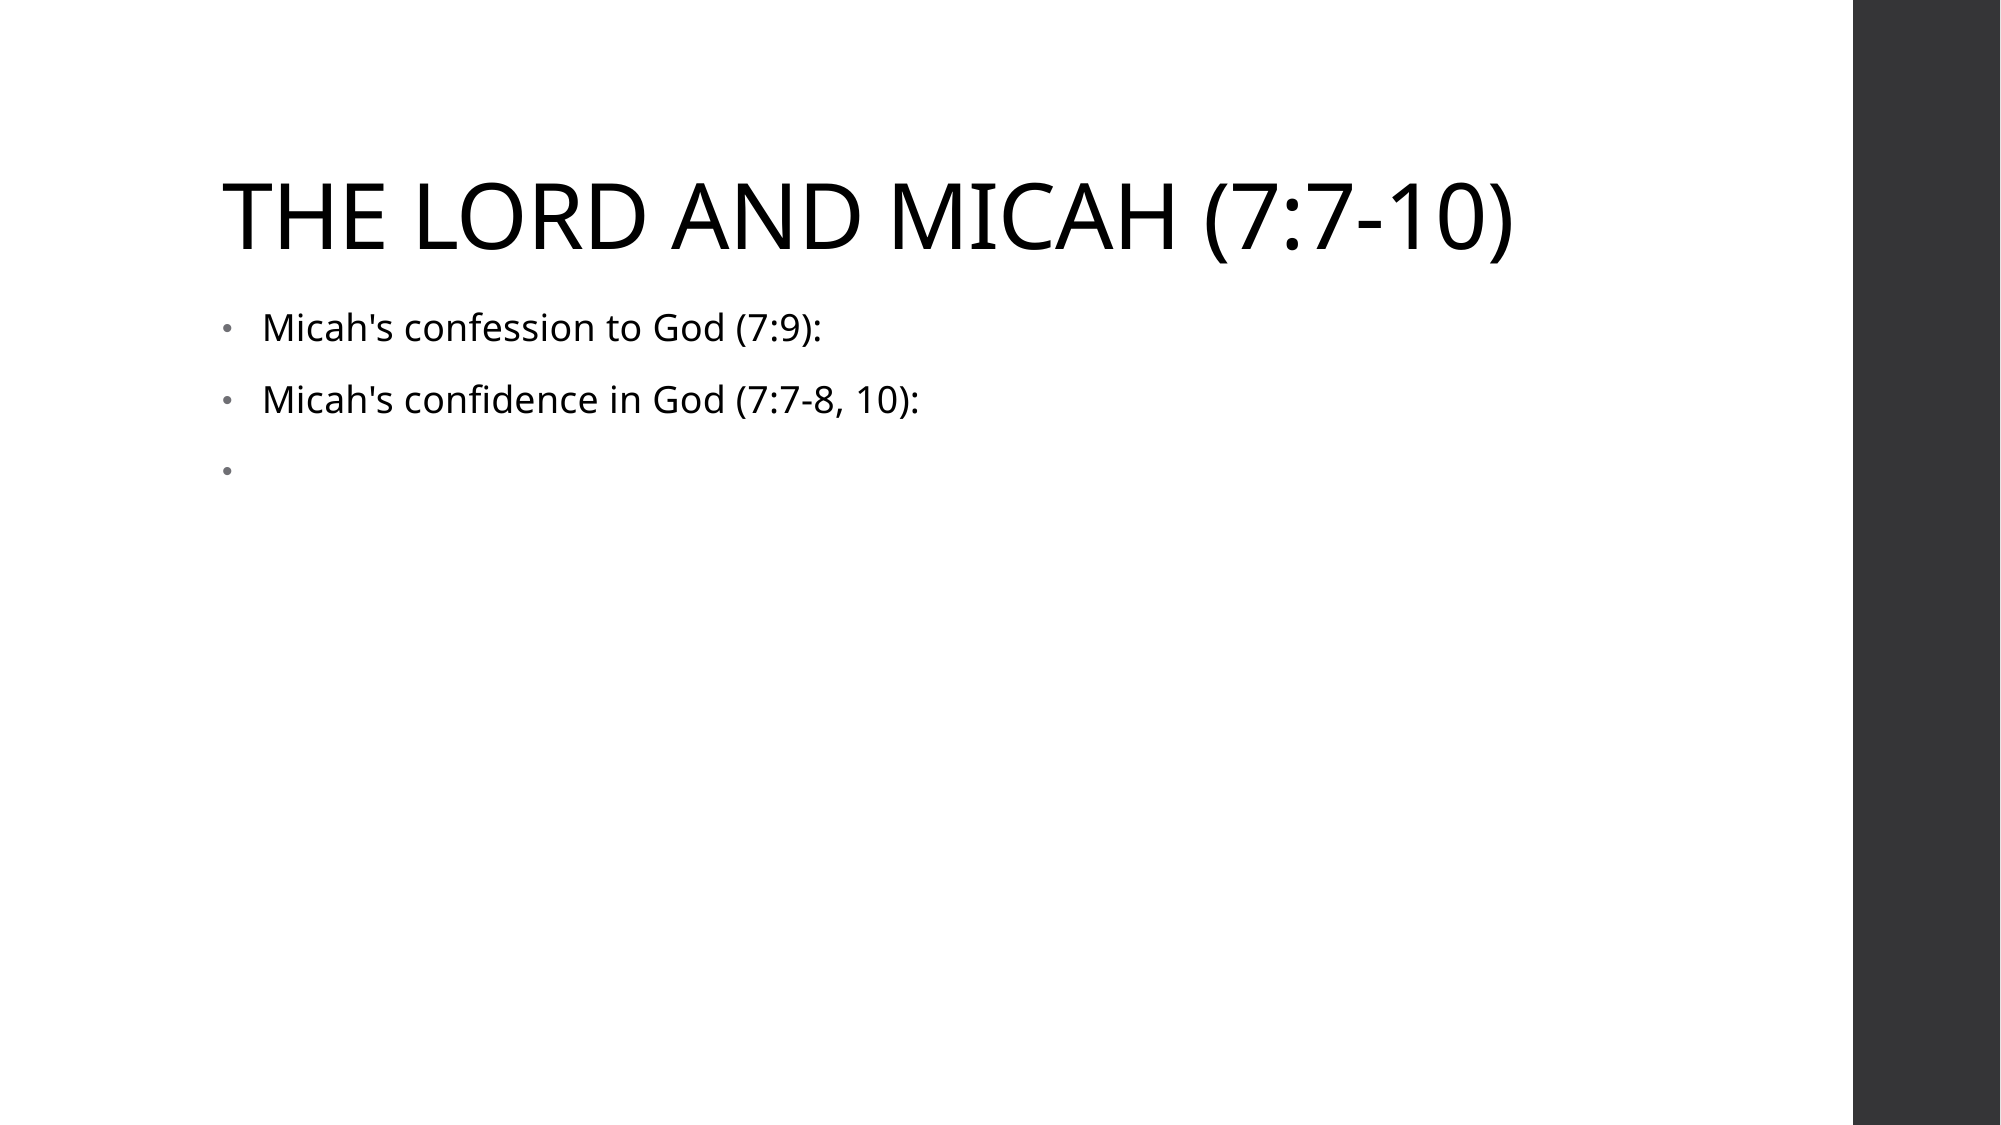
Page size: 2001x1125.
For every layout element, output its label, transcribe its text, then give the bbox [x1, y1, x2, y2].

list Micah's confession to God (7:9): Micah's confidence in God (7:7-8, 10): [206, 299, 1617, 1014]
title THE LORD AND MICAH (7:7-10) [206, 60, 1797, 278]
